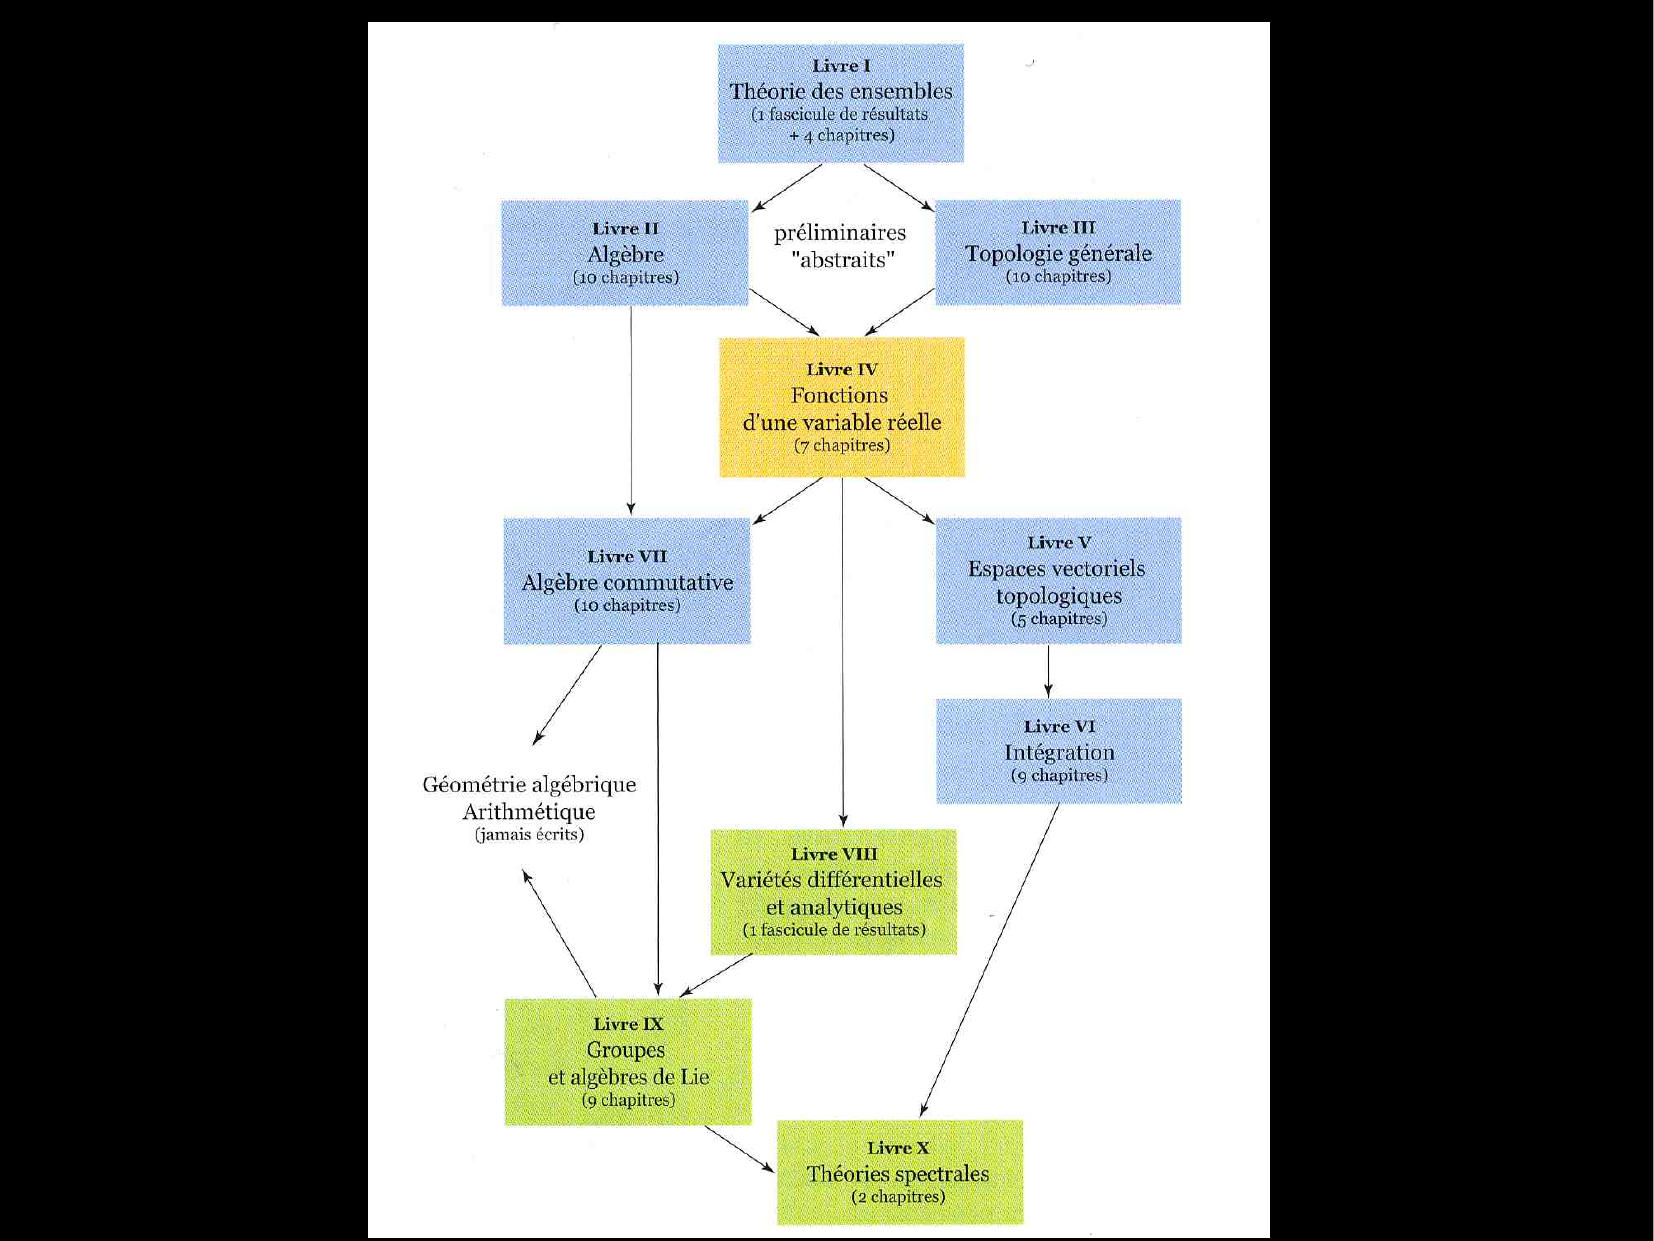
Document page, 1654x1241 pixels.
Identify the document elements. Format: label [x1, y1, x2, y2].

picture [368, 22, 1270, 1238]
text_box [0, 0, 1654, 1241]
